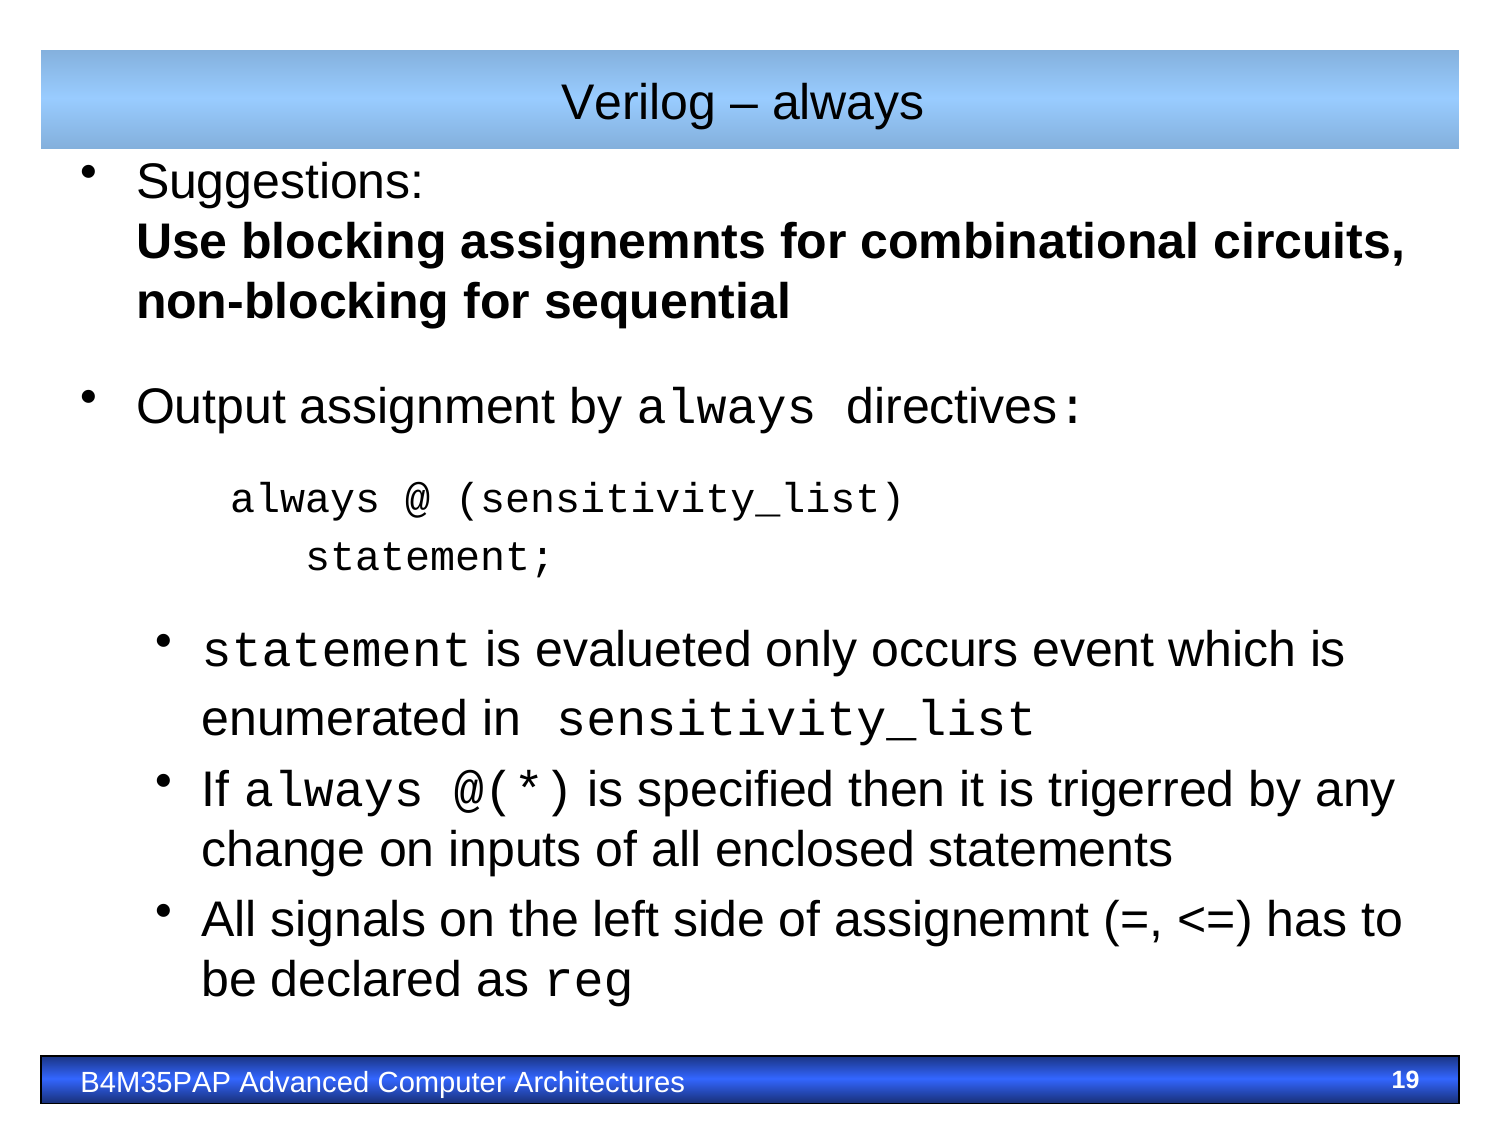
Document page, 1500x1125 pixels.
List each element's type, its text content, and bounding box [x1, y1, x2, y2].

title Verilog – always [41, 50, 1459, 149]
list Suggestions: Use blocking assignemnts for combinational circuits, non-blocking for sequential Output assignment by always directives: always @ (sensitivity_list) statement; statement is evalueted only occurs event which is enumerated in sensitivity_list If always @(*) is specified then it is trigerred by any change on inputs of all enclosed statements All signals on the left side of assignemnt (=, <=) has to be declared as reg [64, 140, 1436, 1000]
